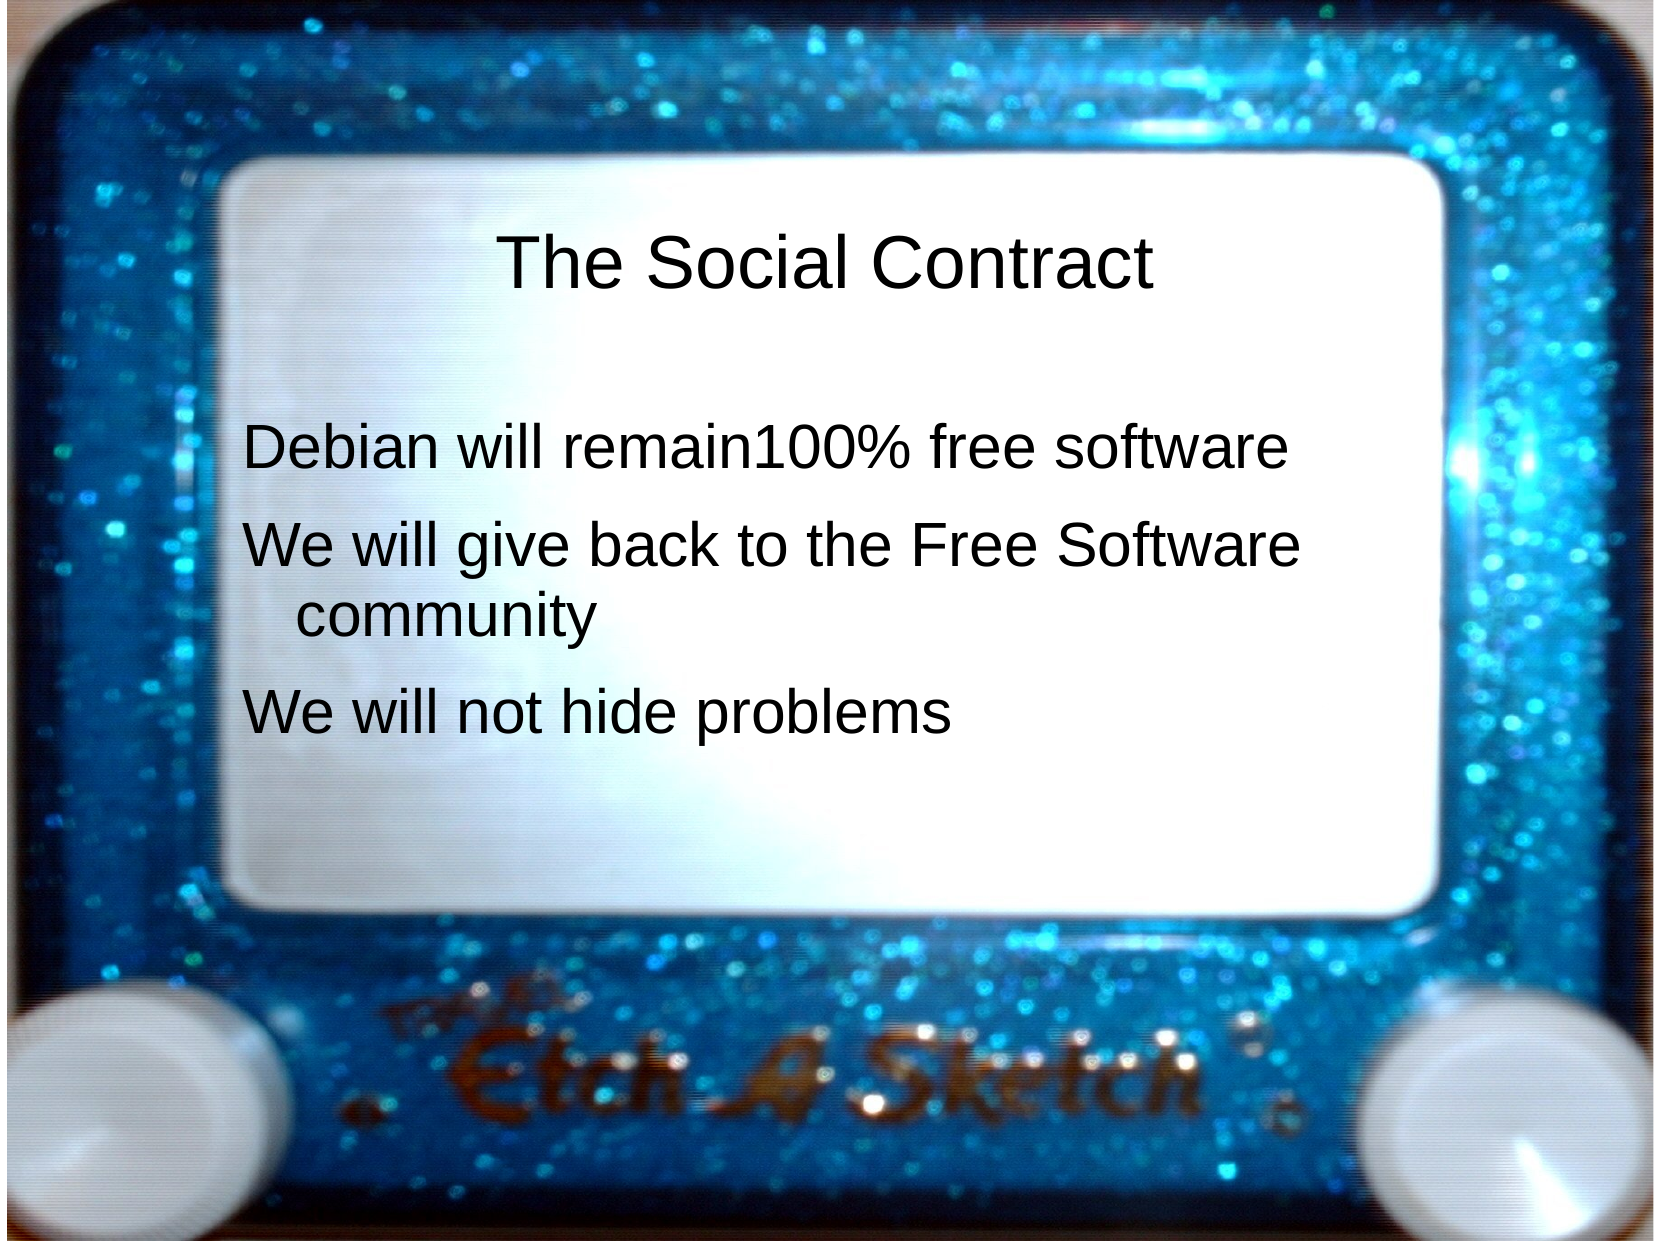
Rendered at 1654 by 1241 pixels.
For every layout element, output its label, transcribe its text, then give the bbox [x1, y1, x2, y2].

picture [7, 0, 1654, 1241]
list Debian will remain100% free software We will give back to the Free Software community We will not hide problems [225, 412, 1426, 886]
title The Social Contract [225, 157, 1426, 368]
